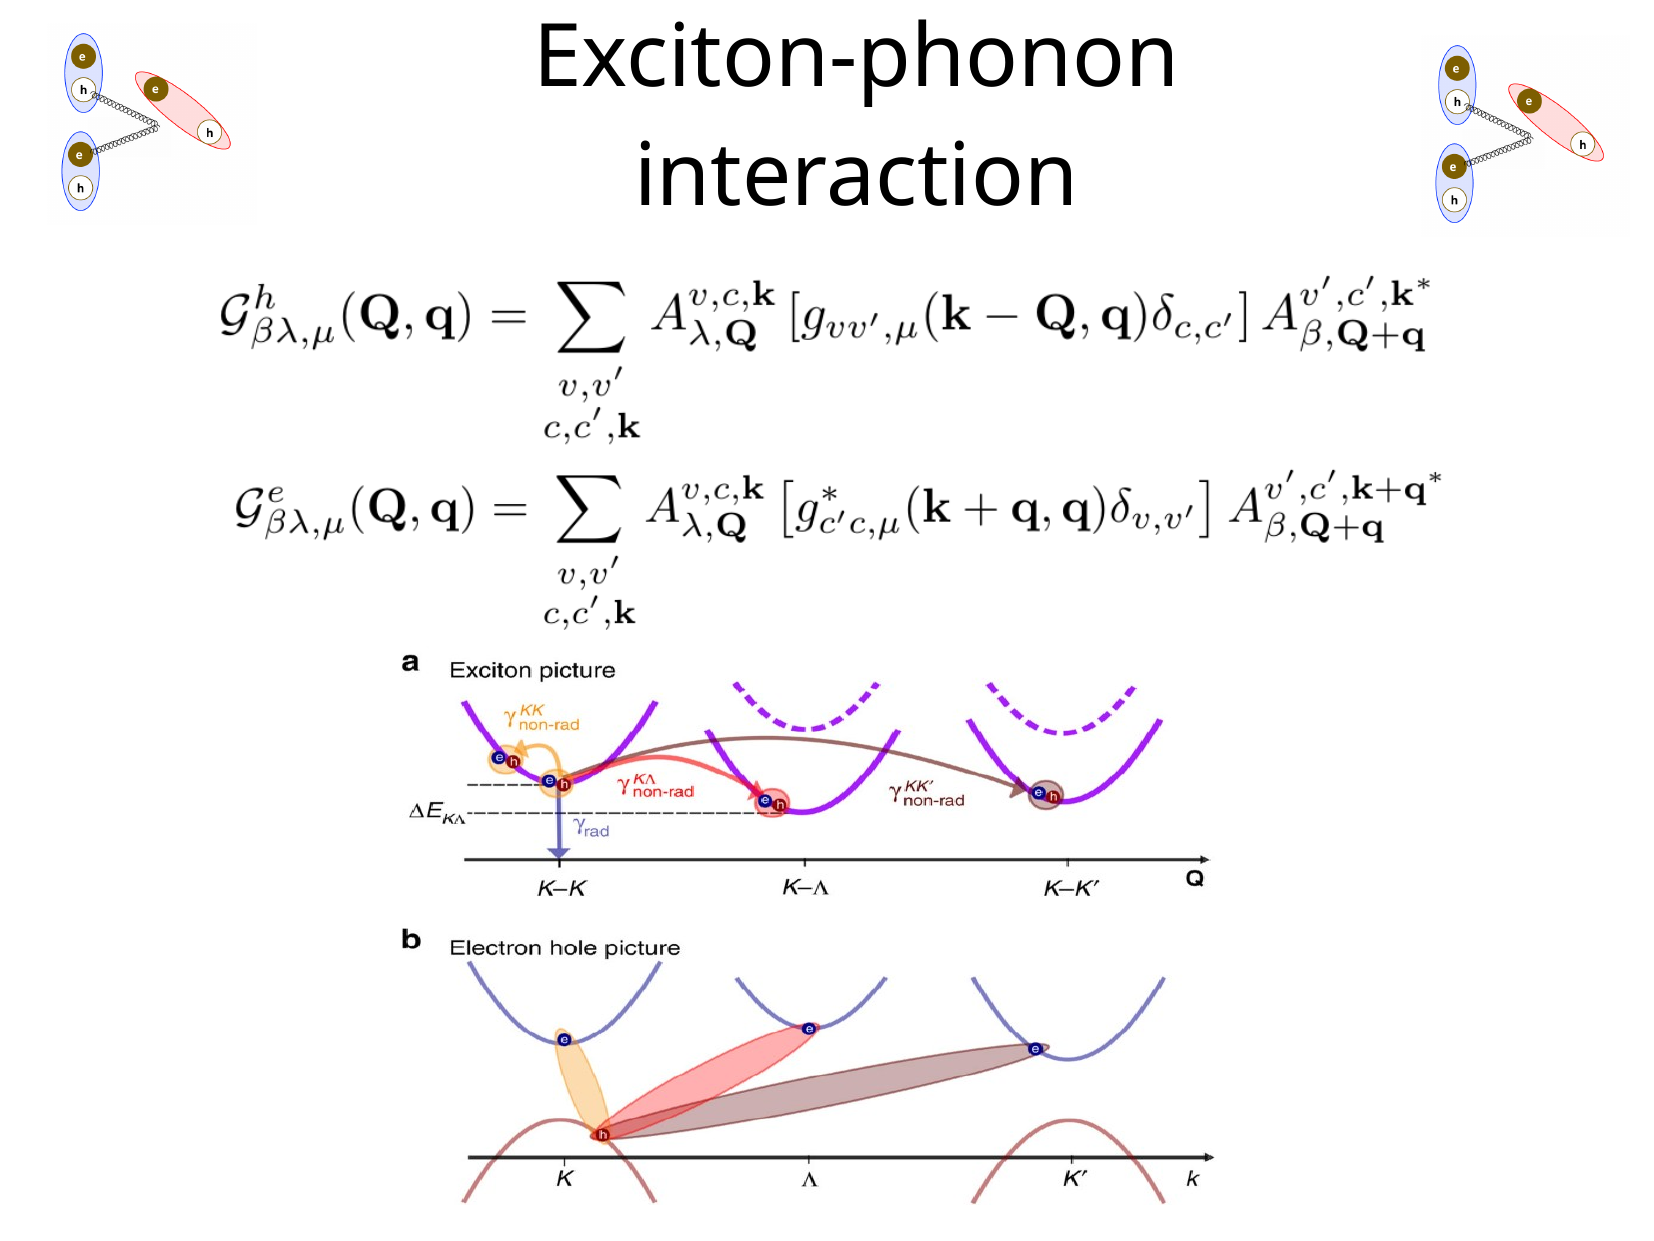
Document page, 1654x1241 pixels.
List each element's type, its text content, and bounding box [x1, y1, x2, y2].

picture [198, 247, 1453, 632]
picture [401, 646, 1217, 1205]
title Exciton-phonon interaction [330, 23, 1382, 201]
picture [47, 23, 257, 225]
picture [1421, 35, 1630, 237]
